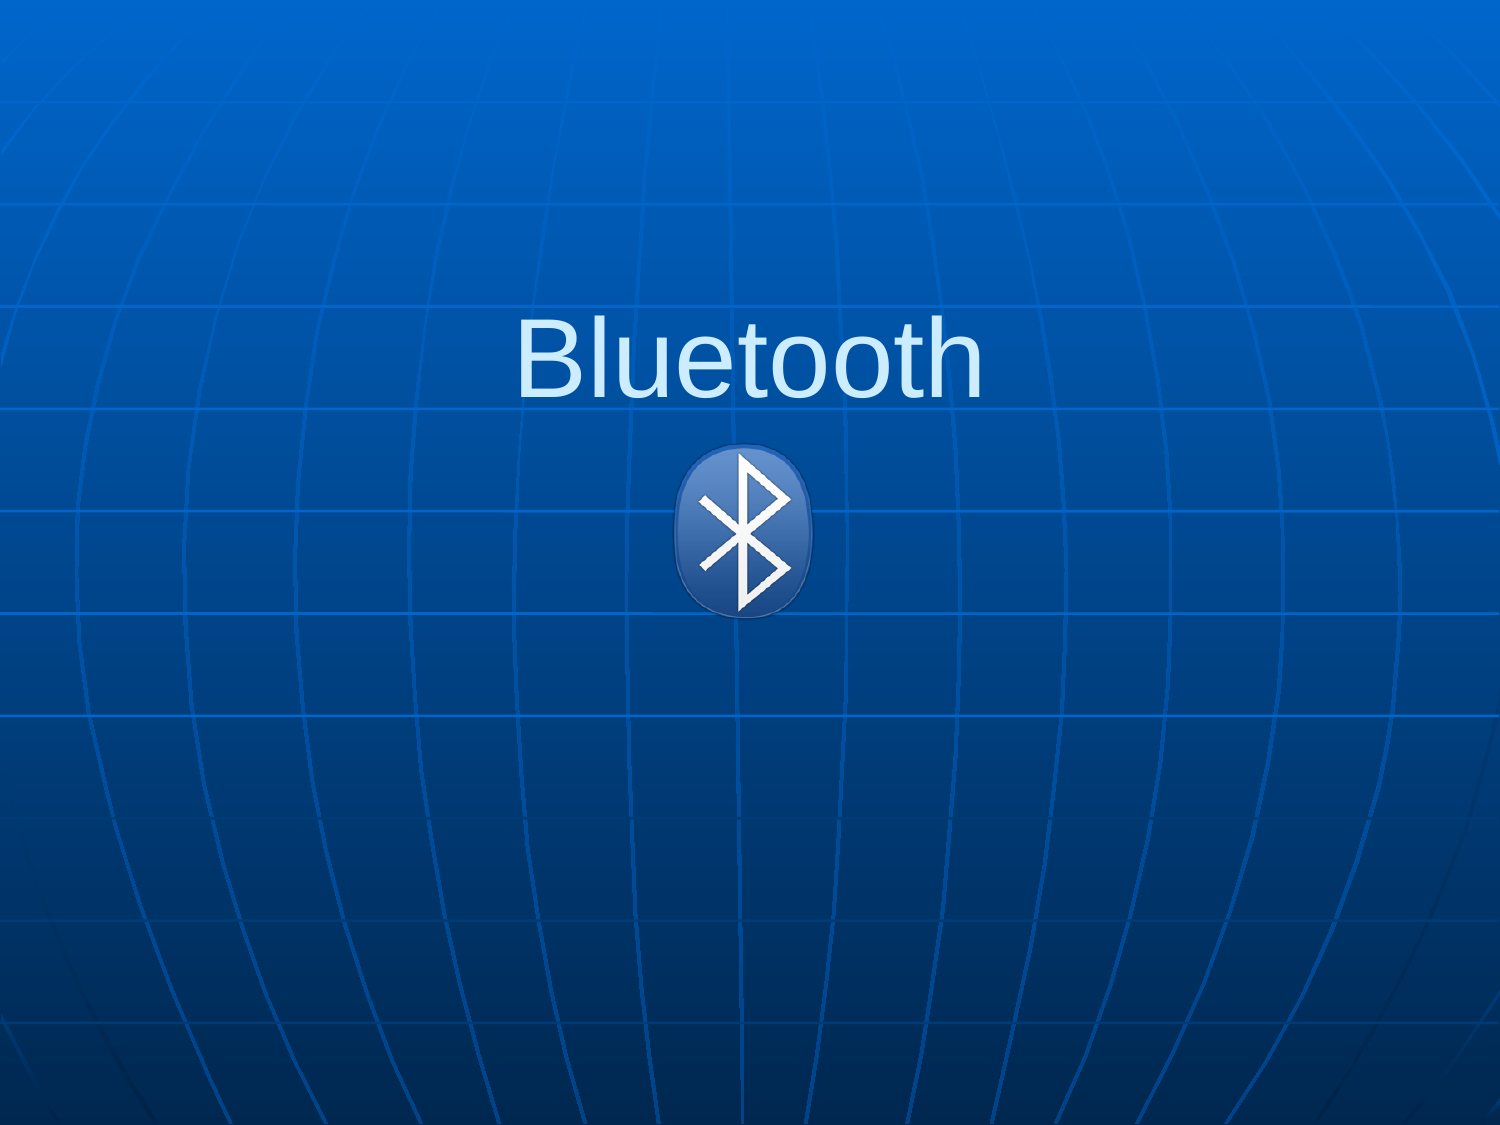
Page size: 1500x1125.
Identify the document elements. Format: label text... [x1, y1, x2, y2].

title Bluetooth [112, 277, 1388, 563]
subtitle [225, 637, 1275, 925]
picture [637, 424, 850, 638]
